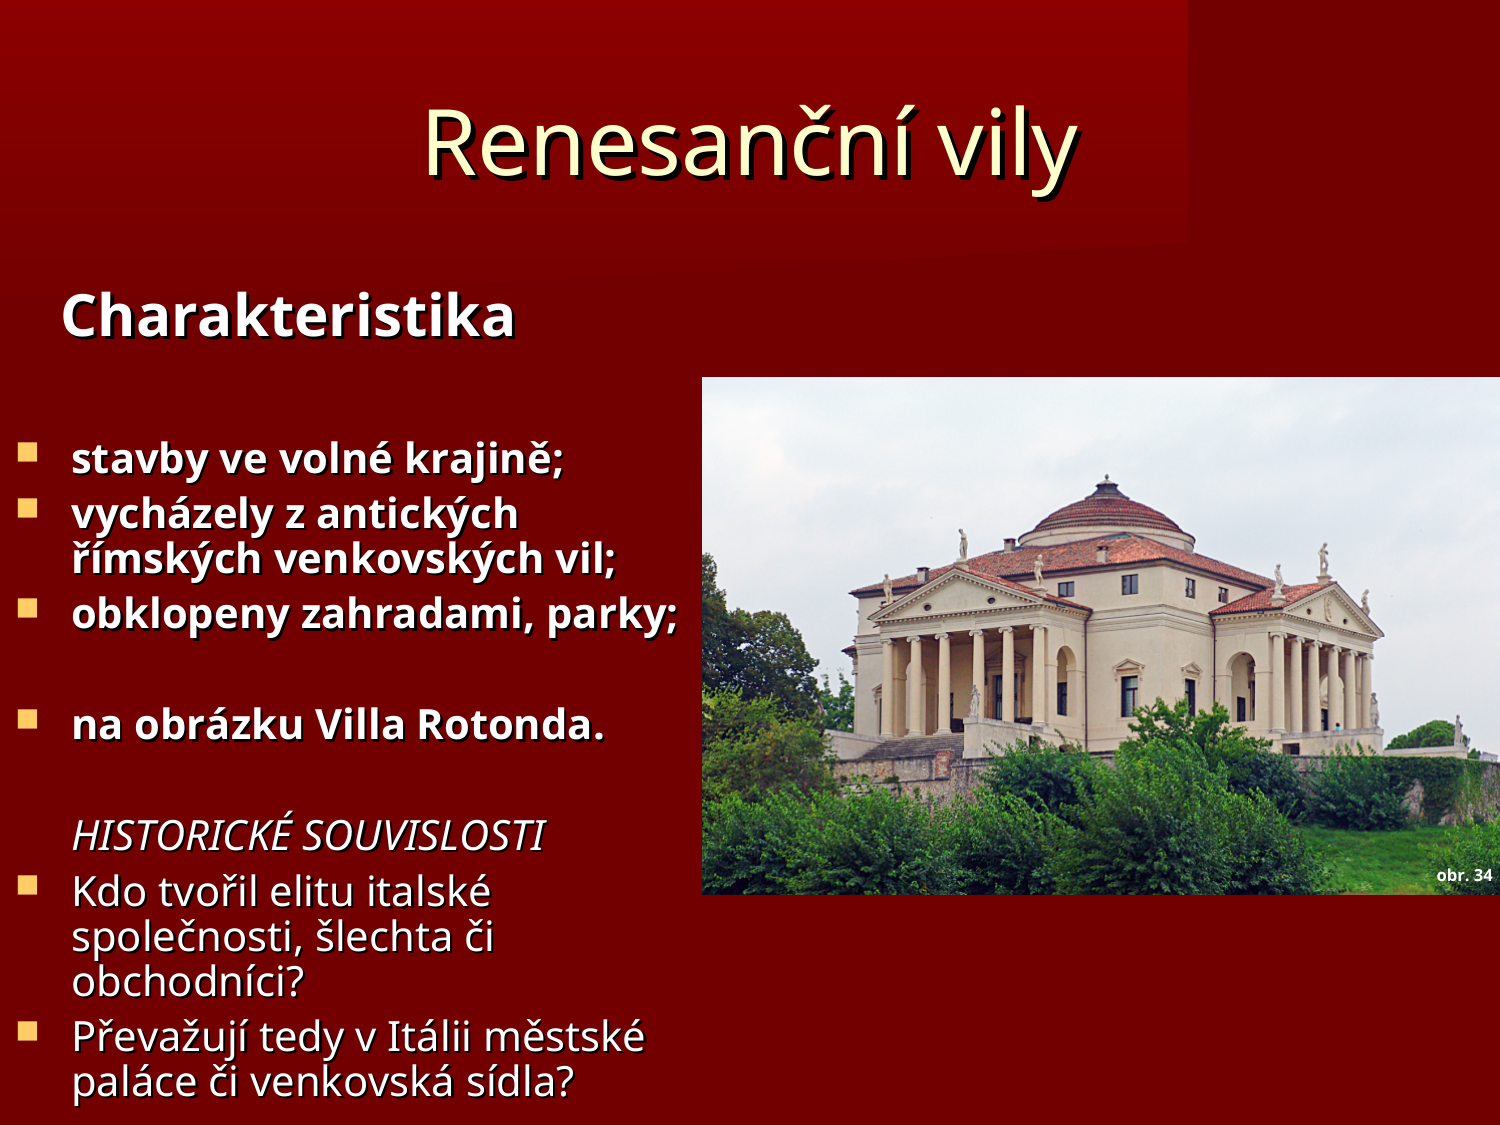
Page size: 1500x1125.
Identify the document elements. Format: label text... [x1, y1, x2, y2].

text_box obr. 34 [1421, 857, 1500, 893]
list Charakteristika stavby ve volné krajině; vycházely z antických římských venkovských vil; obklopeny zahradami, parky; na obrázku Villa Rotonda. HISTORICKÉ SOUVISLOSTI Kdo tvořil elitu italské společnosti, šlechta či obchodníci? Převažují tedy v Itálii městské paláce či venkovská sídla? [0, 278, 739, 1125]
title Renesanční vily [75, 45, 1426, 233]
text_box [702, 377, 1500, 895]
